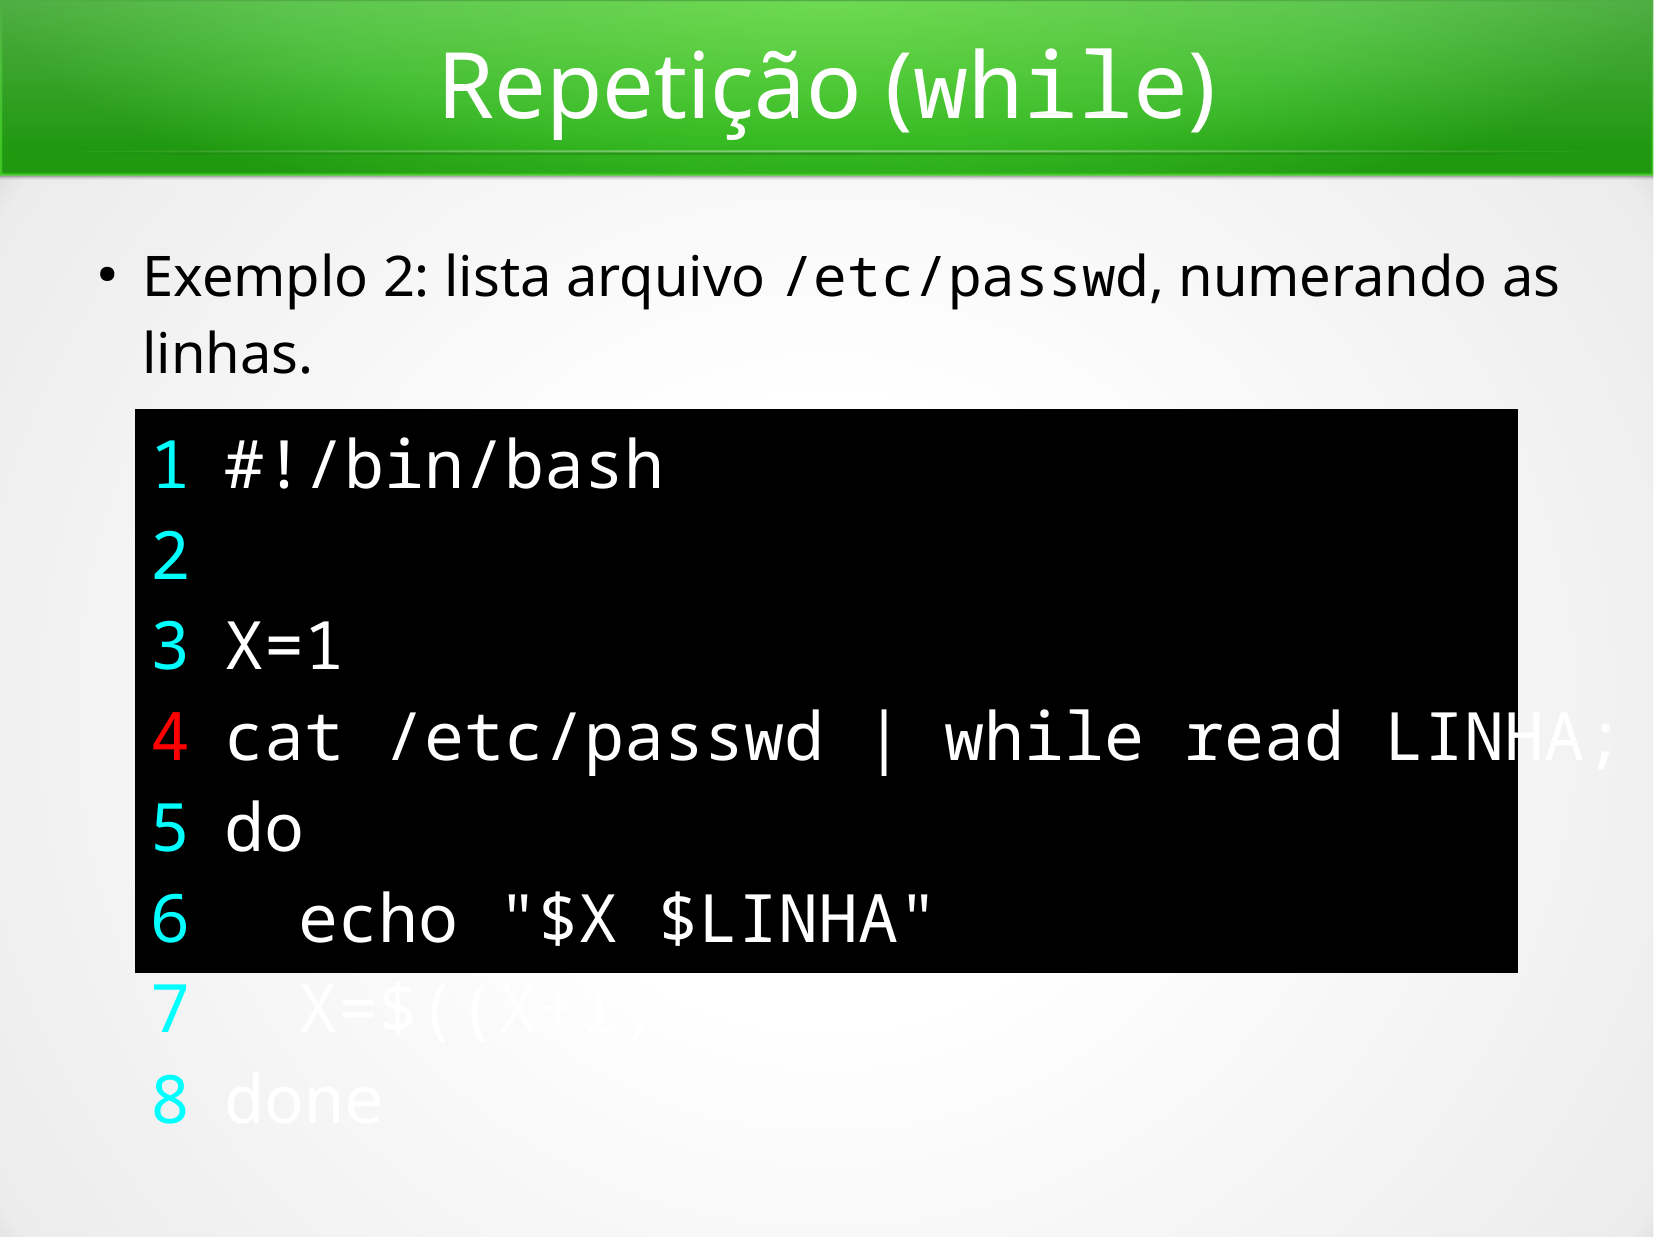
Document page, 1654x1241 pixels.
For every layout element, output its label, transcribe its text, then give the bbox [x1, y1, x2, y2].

text_box 1 #!/bin/bash 2 3 X=1 4 cat /etc/passwd | while read LINHA; 5 do 6 echo "$X $LINHA" 7 X=$((X+1)) 8 done [135, 409, 1518, 973]
title Repetição (while) [82, 11, 1571, 154]
list Exemplo 2: lista arquivo /etc/passwd, numerando as linhas. [82, 237, 1571, 390]
picture [0, 0, 1654, 1237]
